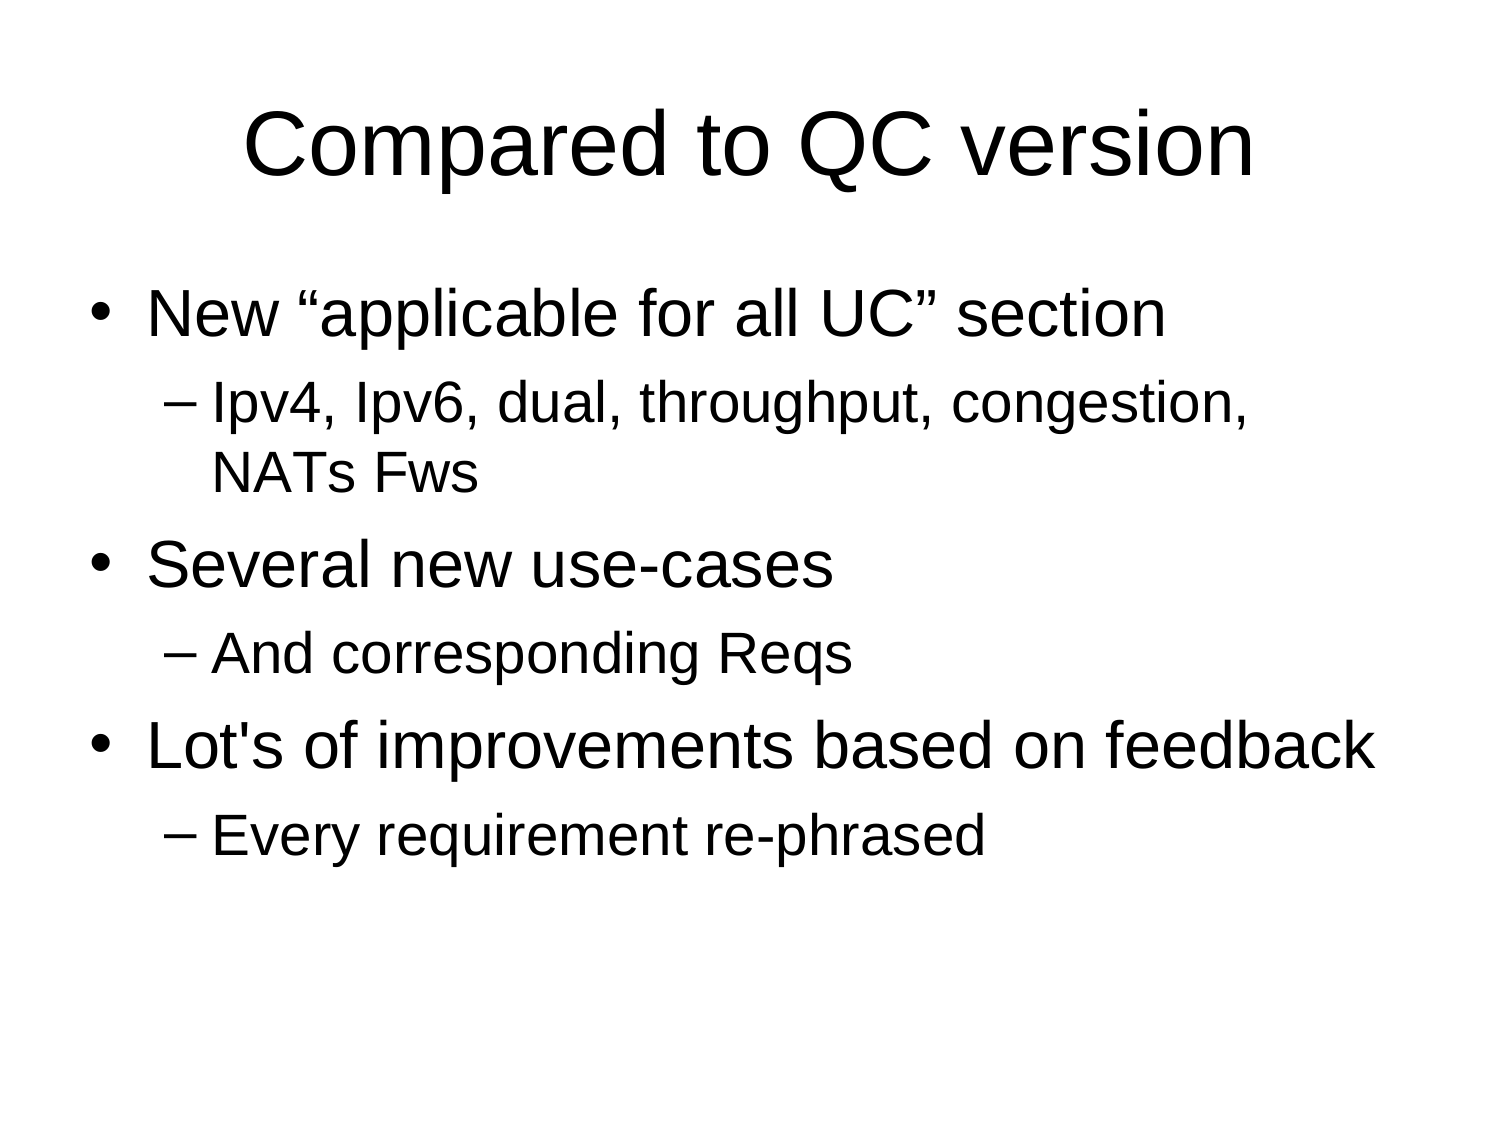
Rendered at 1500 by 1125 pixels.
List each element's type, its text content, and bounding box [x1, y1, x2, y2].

title Compared to QC version [75, 45, 1426, 233]
list New “applicable for all UC” section Ipv4, Ipv6, dual, throughput, congestion, NATs Fws Several new use-cases And corresponding Reqs Lot's of improvements based on feedback Every requirement re-phrased [75, 262, 1426, 1006]
